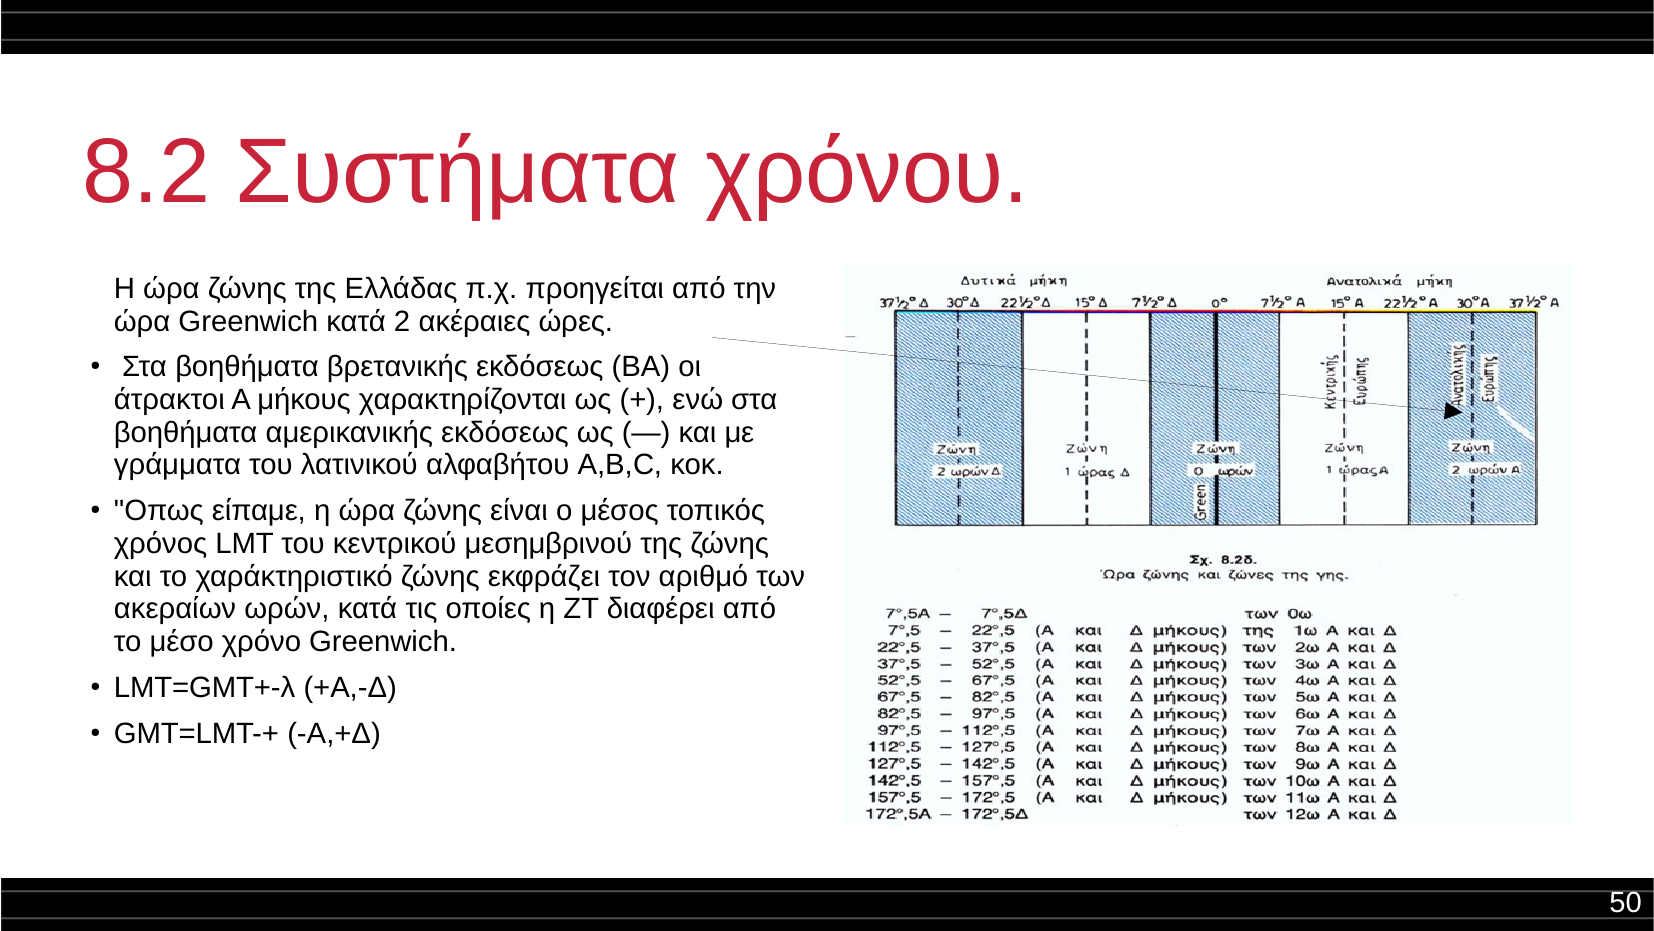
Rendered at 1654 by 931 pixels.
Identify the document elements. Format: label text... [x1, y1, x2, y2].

title 8.2 Συστήματα χρόνου. [82, 92, 1571, 249]
picture [1, 0, 1654, 54]
picture [1, 878, 1654, 931]
picture [845, 262, 1572, 826]
list Η ώρα ζώνης της Ελλάδας π.χ. προηγείται από την ώρα Greenwich κατά 2 ακέραιες ώρες. Στα βοηθήματα βρετανικής εκδόσεως (ΒΑ) οι άτρακτοι Α μήκους χαρακτηρίζονται ως (+), ενώ στα βοηθήματα αμερικανικής εκδόσεως ως (—) και με γράμματα του λατινικού αλφαβήτου A,B,C, κοκ. "Οπως είπαμε, η ώρα ζώνης είναι ο μέσος τοπικός χρόνος LΜΤ του κεντρικού μεσημβρινού της ζώνης και το χαράκτηριστικό ζώνης εκφράζει τον αριθμό των ακεραίων ωρών, κατά τις οποίες η ΖΤ διαφέρει από το μέσο χρόνο Greenwich. LMT=GMT+-λ (+Α,-Δ) GMT=LMT-+ (-A,+Δ) [82, 271, 809, 758]
